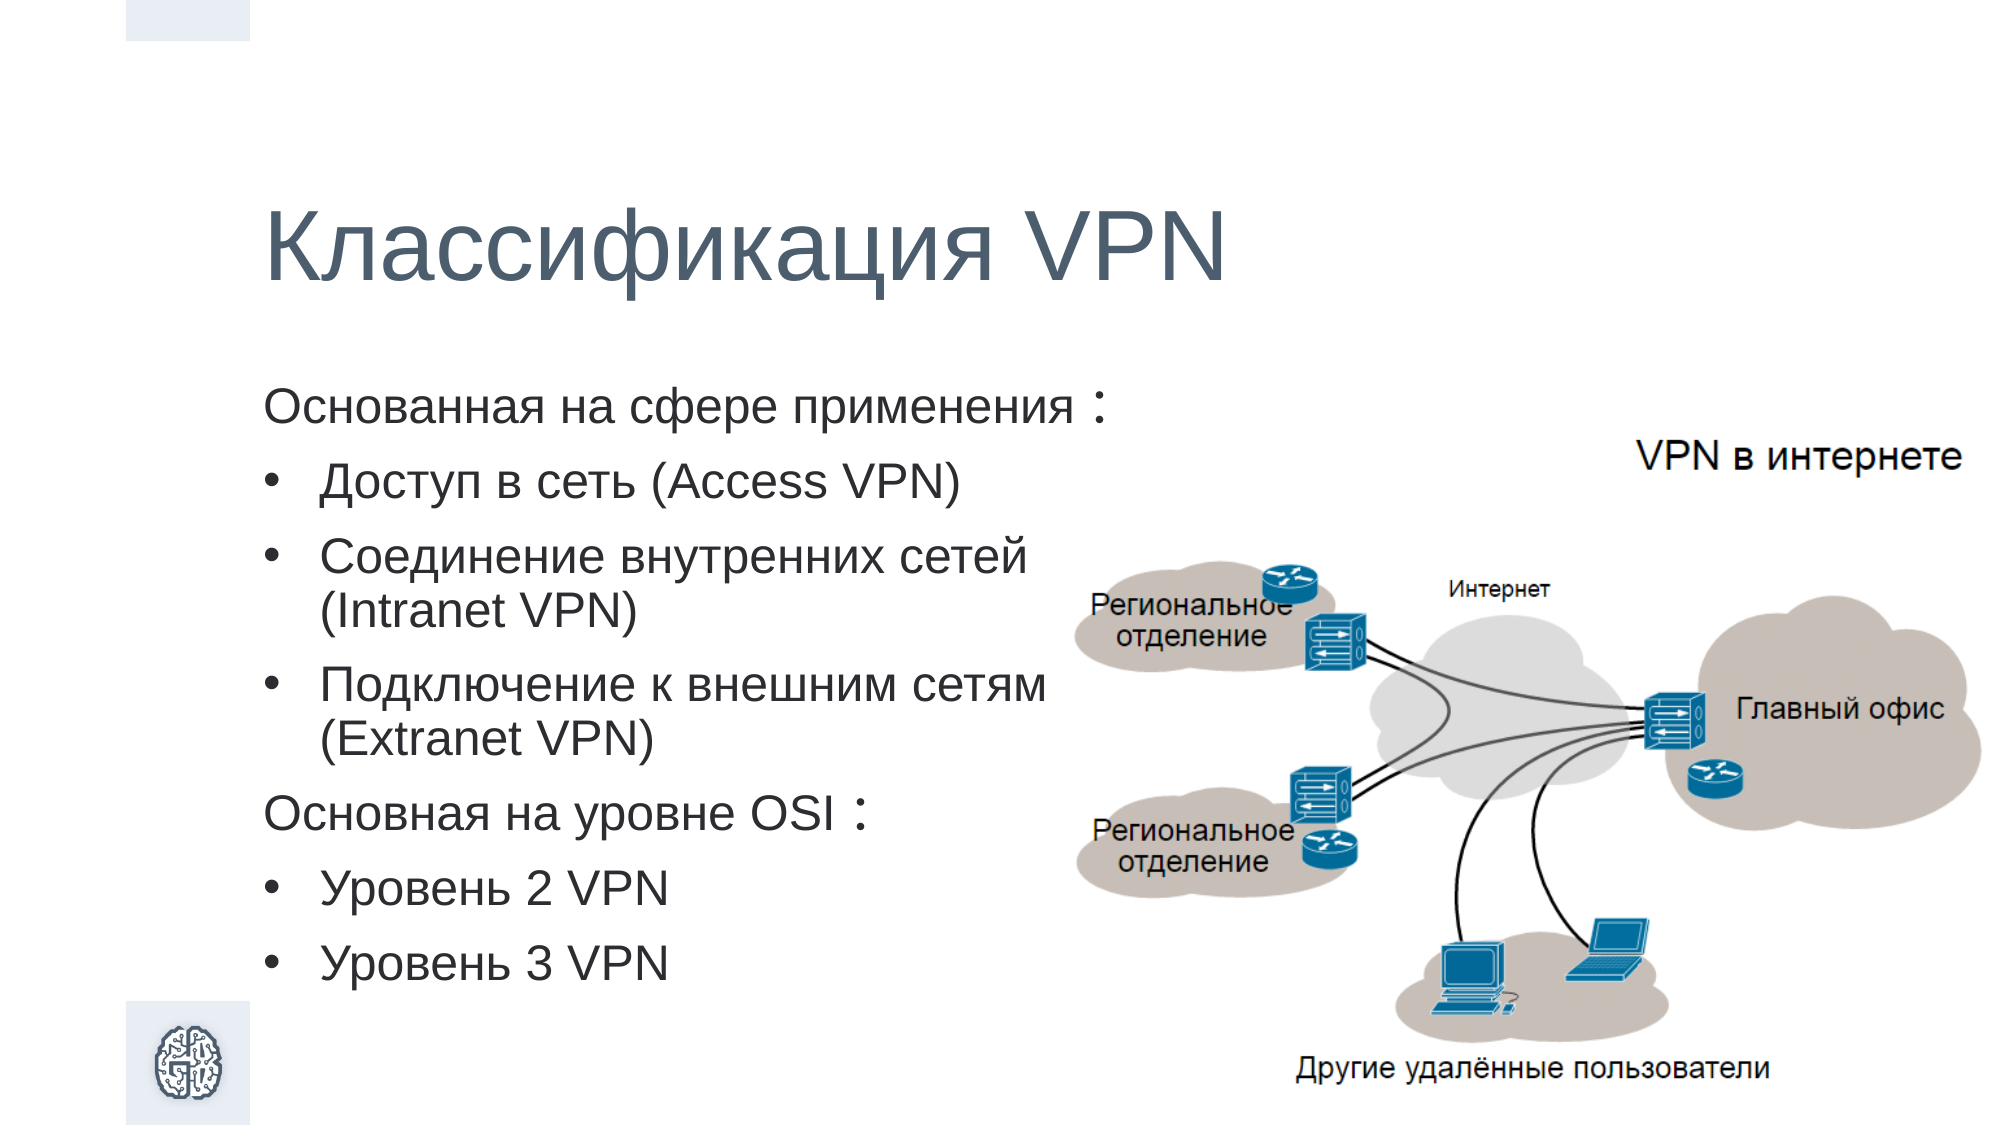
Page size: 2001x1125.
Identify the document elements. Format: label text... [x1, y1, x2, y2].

picture [144, 1016, 232, 1110]
picture [1059, 431, 2000, 1125]
list Основанная на сфере применения： Доступ в сеть (Access VPN) Соединение внутренних сетей (Intranet VPN) Подключение к внешним сетям (Extranet VPN) Основная на уровне OSI： Уровень 2 VPN Уровень 3 VPN [248, 431, 1059, 941]
title Классификация VPN [248, 124, 1752, 372]
